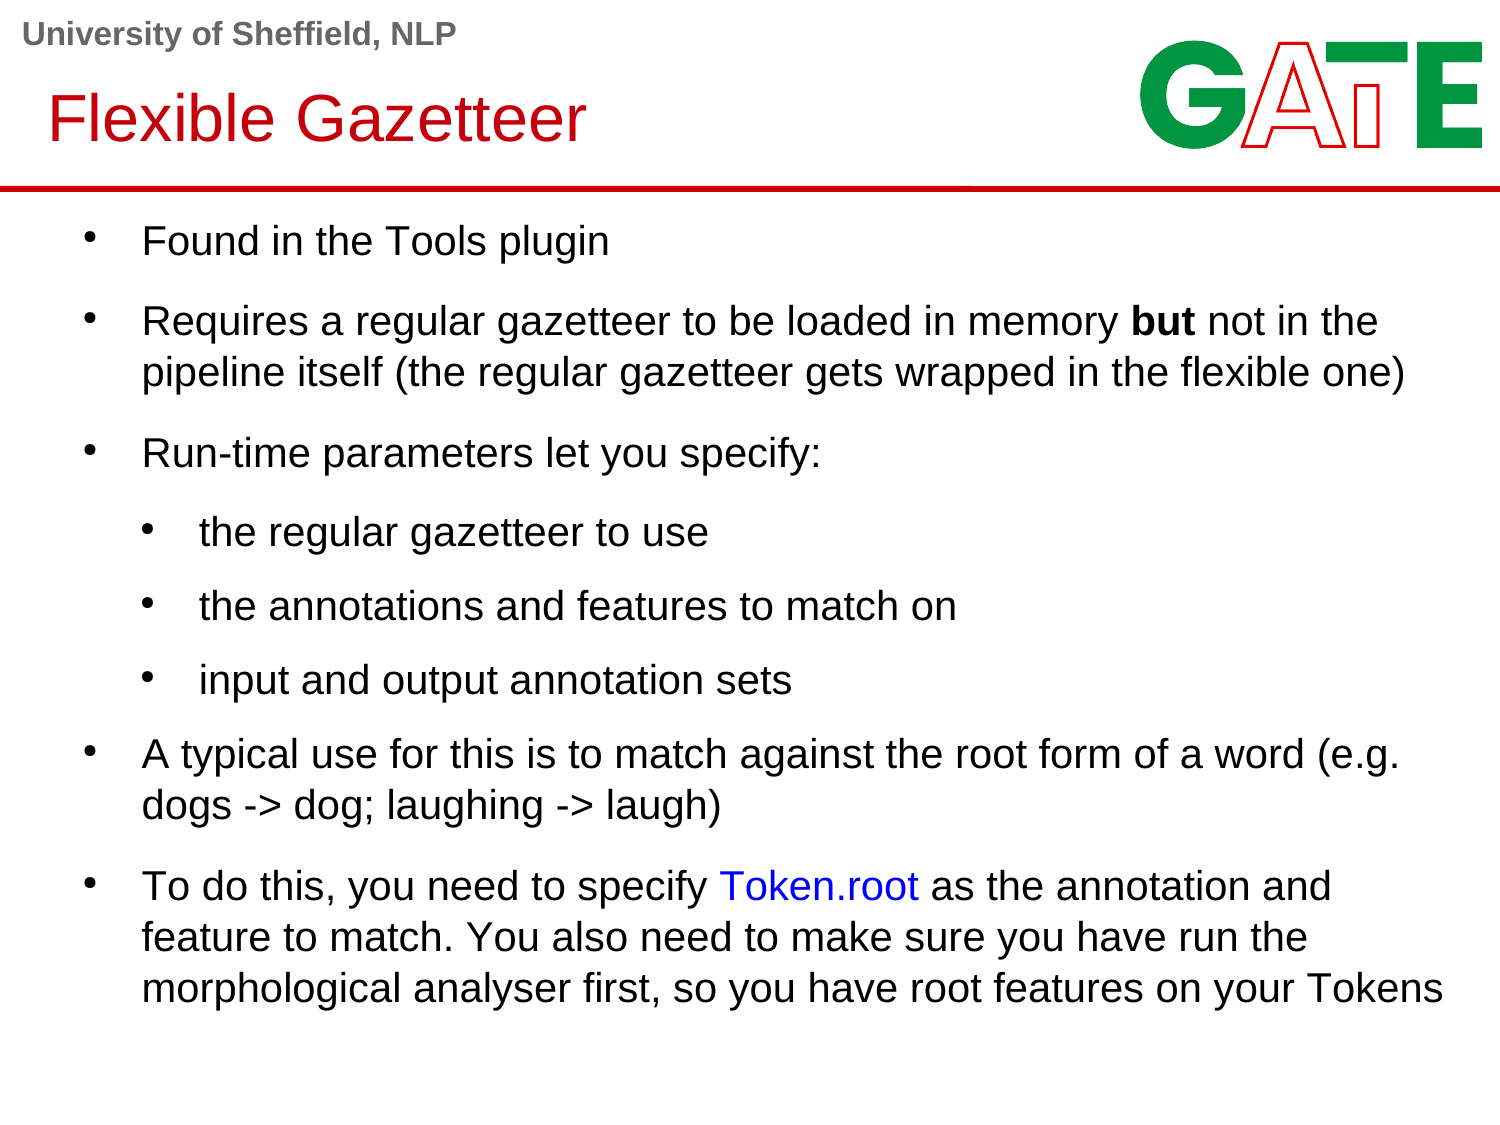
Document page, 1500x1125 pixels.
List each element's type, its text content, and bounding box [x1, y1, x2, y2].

title Flexible Gazetteer [47, 59, 1241, 180]
list Found in the Tools plugin Requires a regular gazetteer to be loaded in memory but not in the pipeline itself (the regular gazetteer gets wrapped in the flexible one) Run-time parameters let you specify: the regular gazetteer to use the annotations and features to match on input and output annotation sets A typical use for this is to match against the root form of a word (e.g. dogs -> dog; laughing -> laugh) To do this, you need to specify Token.root as the annotation and feature to match. You also need to make sure you have run the morphological analyser first, so you have root features on your Tokens [82, 212, 1465, 1063]
picture [1133, 23, 1489, 166]
